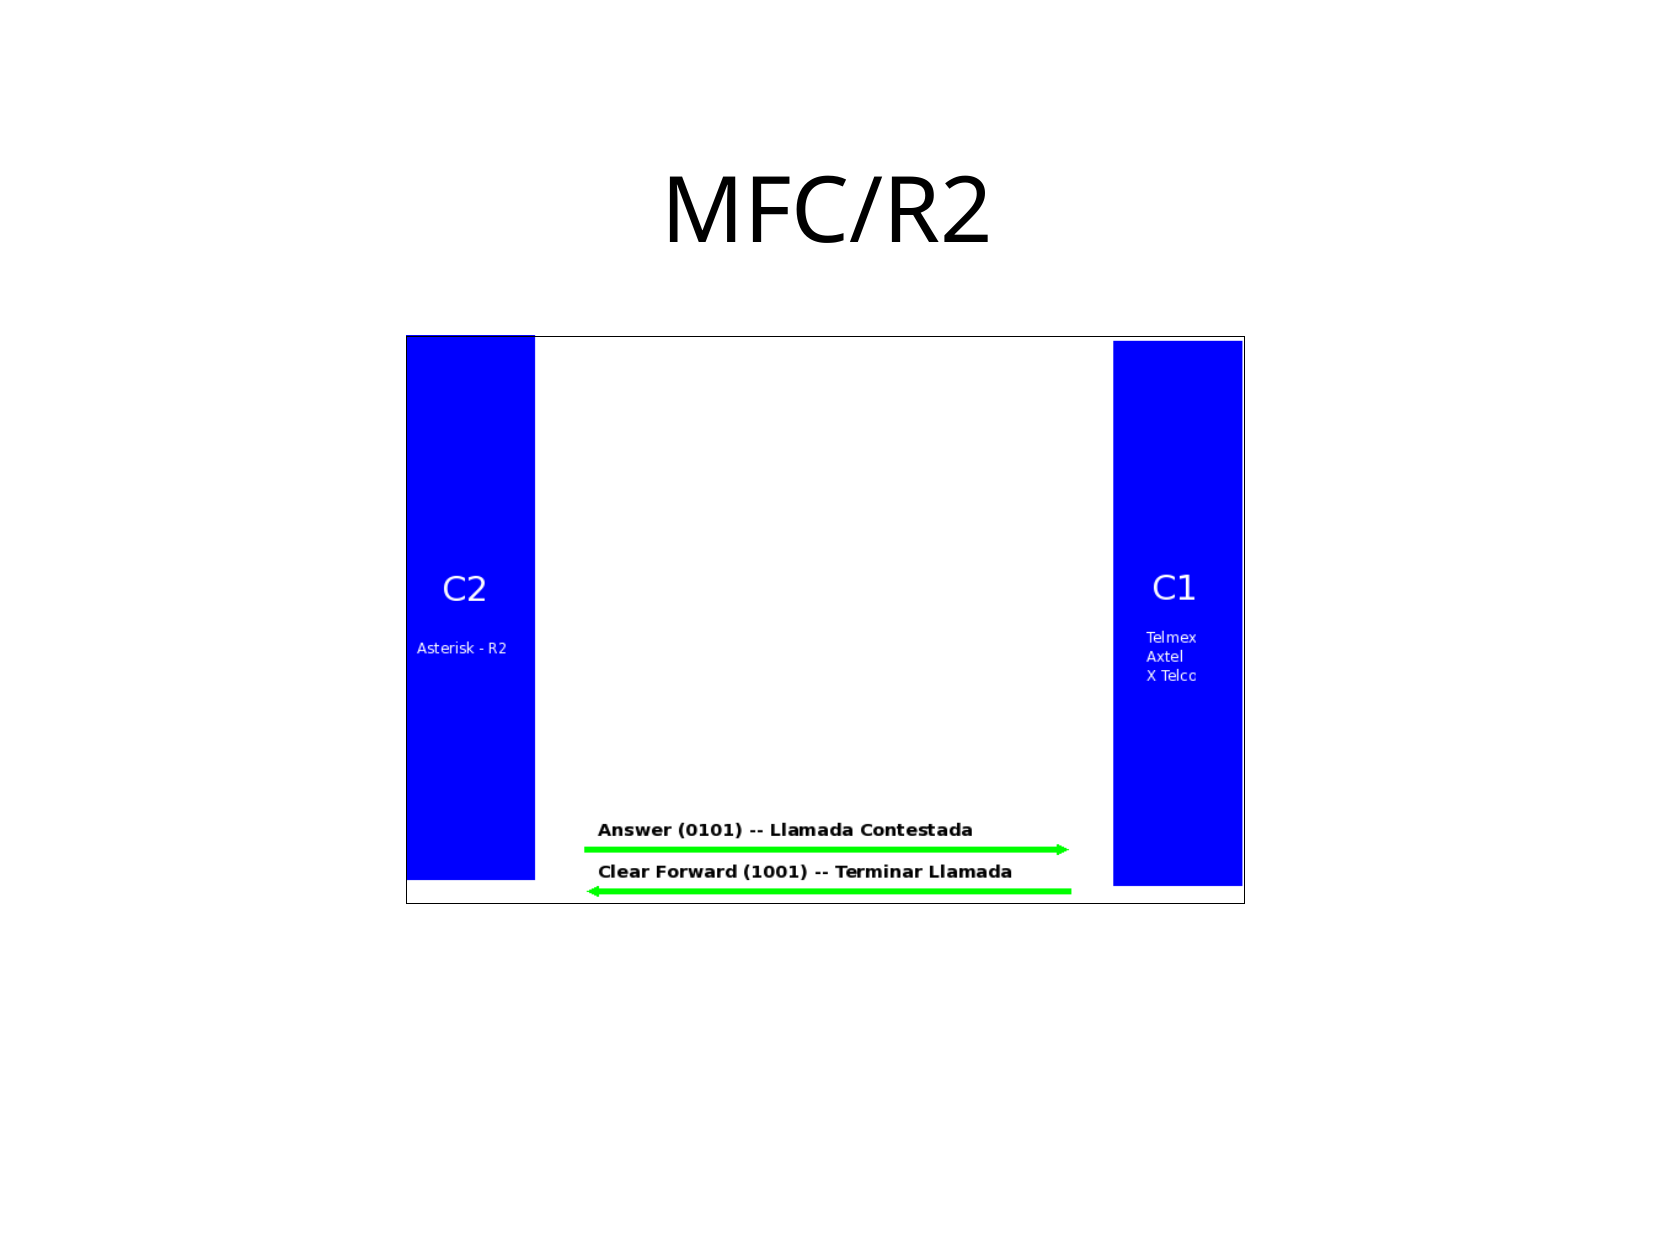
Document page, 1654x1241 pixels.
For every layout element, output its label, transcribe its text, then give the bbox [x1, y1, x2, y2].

title MFC/R2 [121, 102, 1534, 311]
picture [406, 335, 1245, 904]
